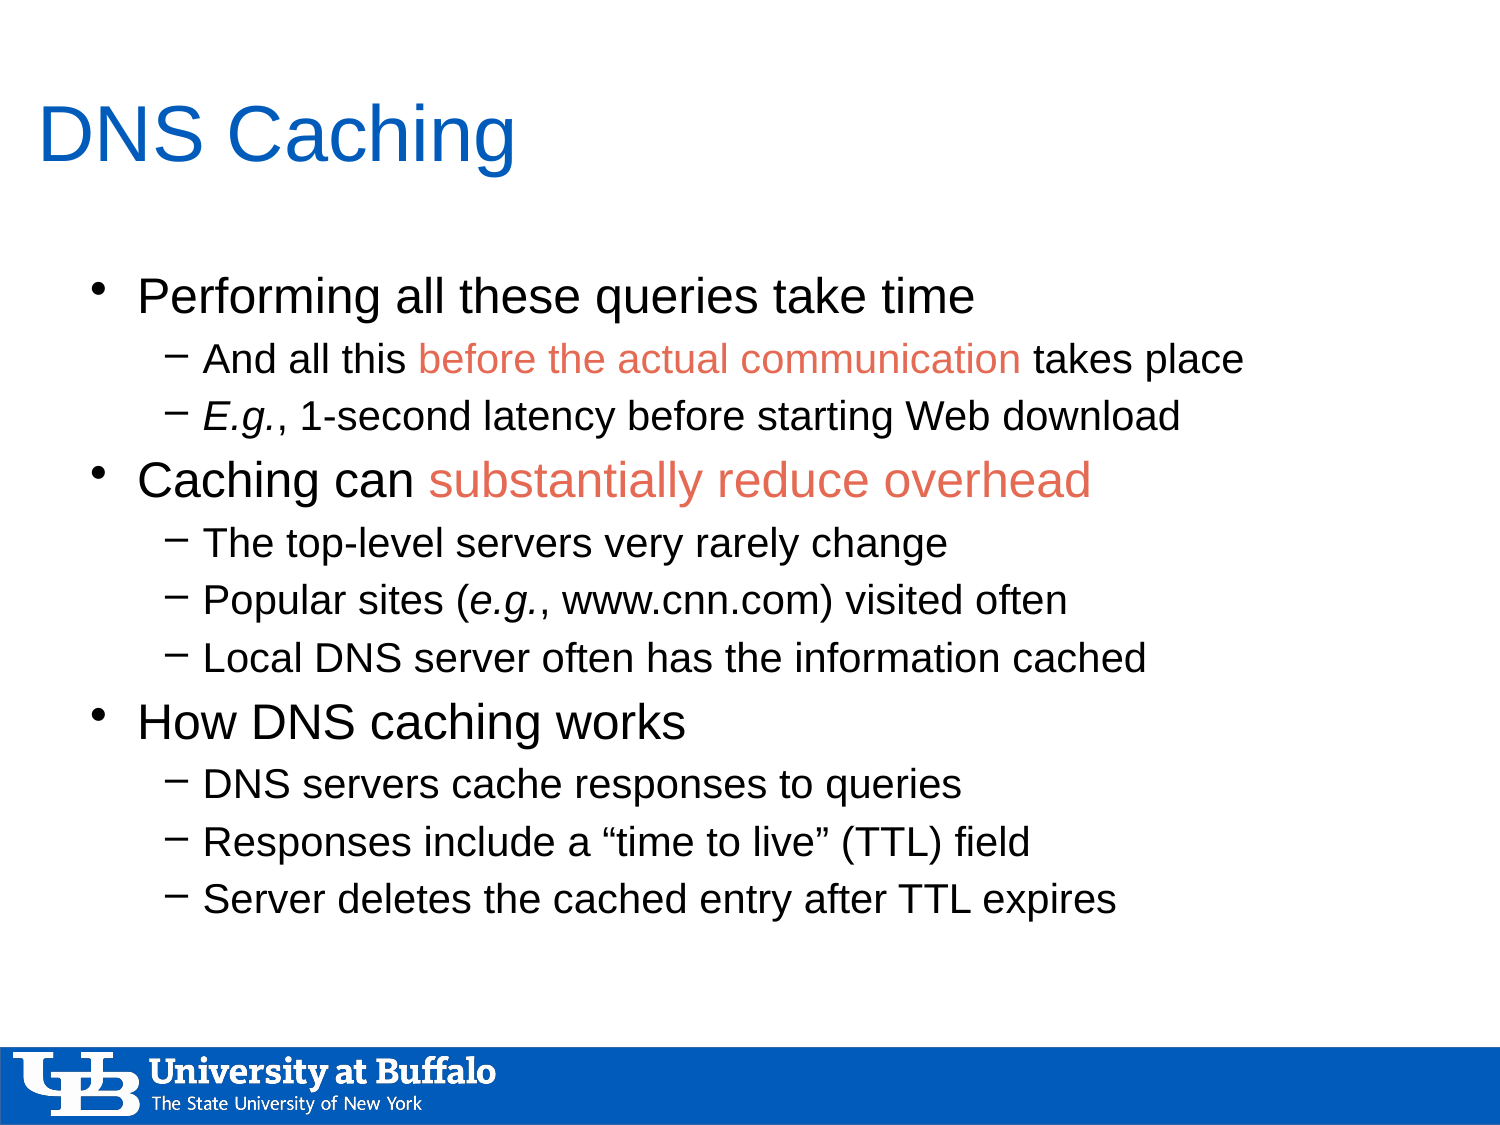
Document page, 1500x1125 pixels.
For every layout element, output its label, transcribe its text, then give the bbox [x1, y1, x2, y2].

title DNS Caching [37, 40, 1388, 228]
list Performing all these queries take time And all this before the actual communication takes place E.g., 1-second latency before starting Web download Caching can substantially reduce overhead The top-level servers very rarely change Popular sites (e.g., www.cnn.com) visited often Local DNS server often has the information cached How DNS caching works DNS servers cache responses to queries Responses include a “time to live” (TTL) field Server deletes the cached entry after TTL expires [75, 263, 1425, 916]
picture [13, 1052, 496, 1116]
